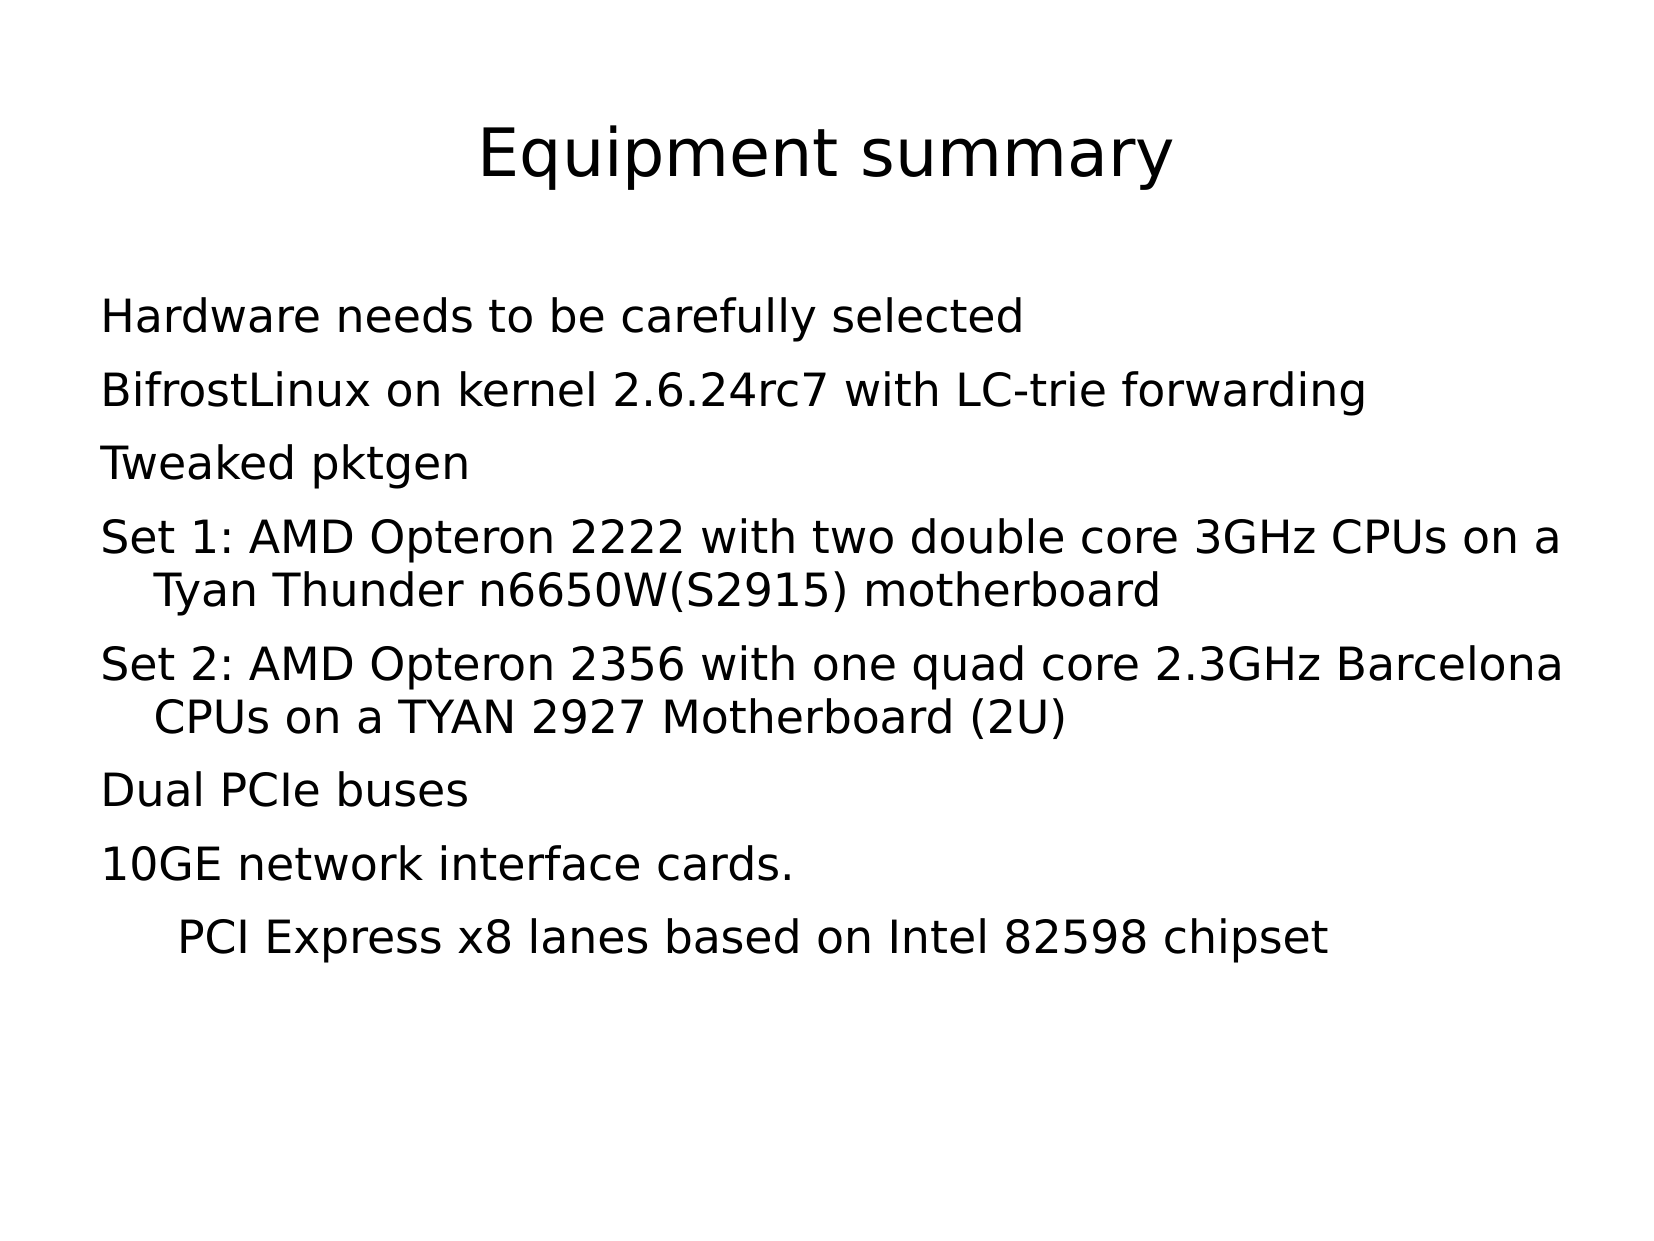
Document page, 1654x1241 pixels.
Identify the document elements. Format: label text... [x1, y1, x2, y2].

list Hardware needs to be carefully selected BifrostLinux on kernel 2.6.24rc7 with LC-trie forwarding Tweaked pktgen Set 1: AMD Opteron 2222 with two double core 3GHz CPUs on a Tyan Thunder n6650W(S2915) motherboard Set 2: AMD Opteron 2356 with one quad core 2.3GHz Barcelona CPUs on a TYAN 2927 Motherboard (2U) Dual PCIe buses 10GE network interface cards. PCI Express x8 lanes based on Intel 82598 chipset [82, 290, 1571, 1094]
title Equipment summary [82, 49, 1571, 257]
